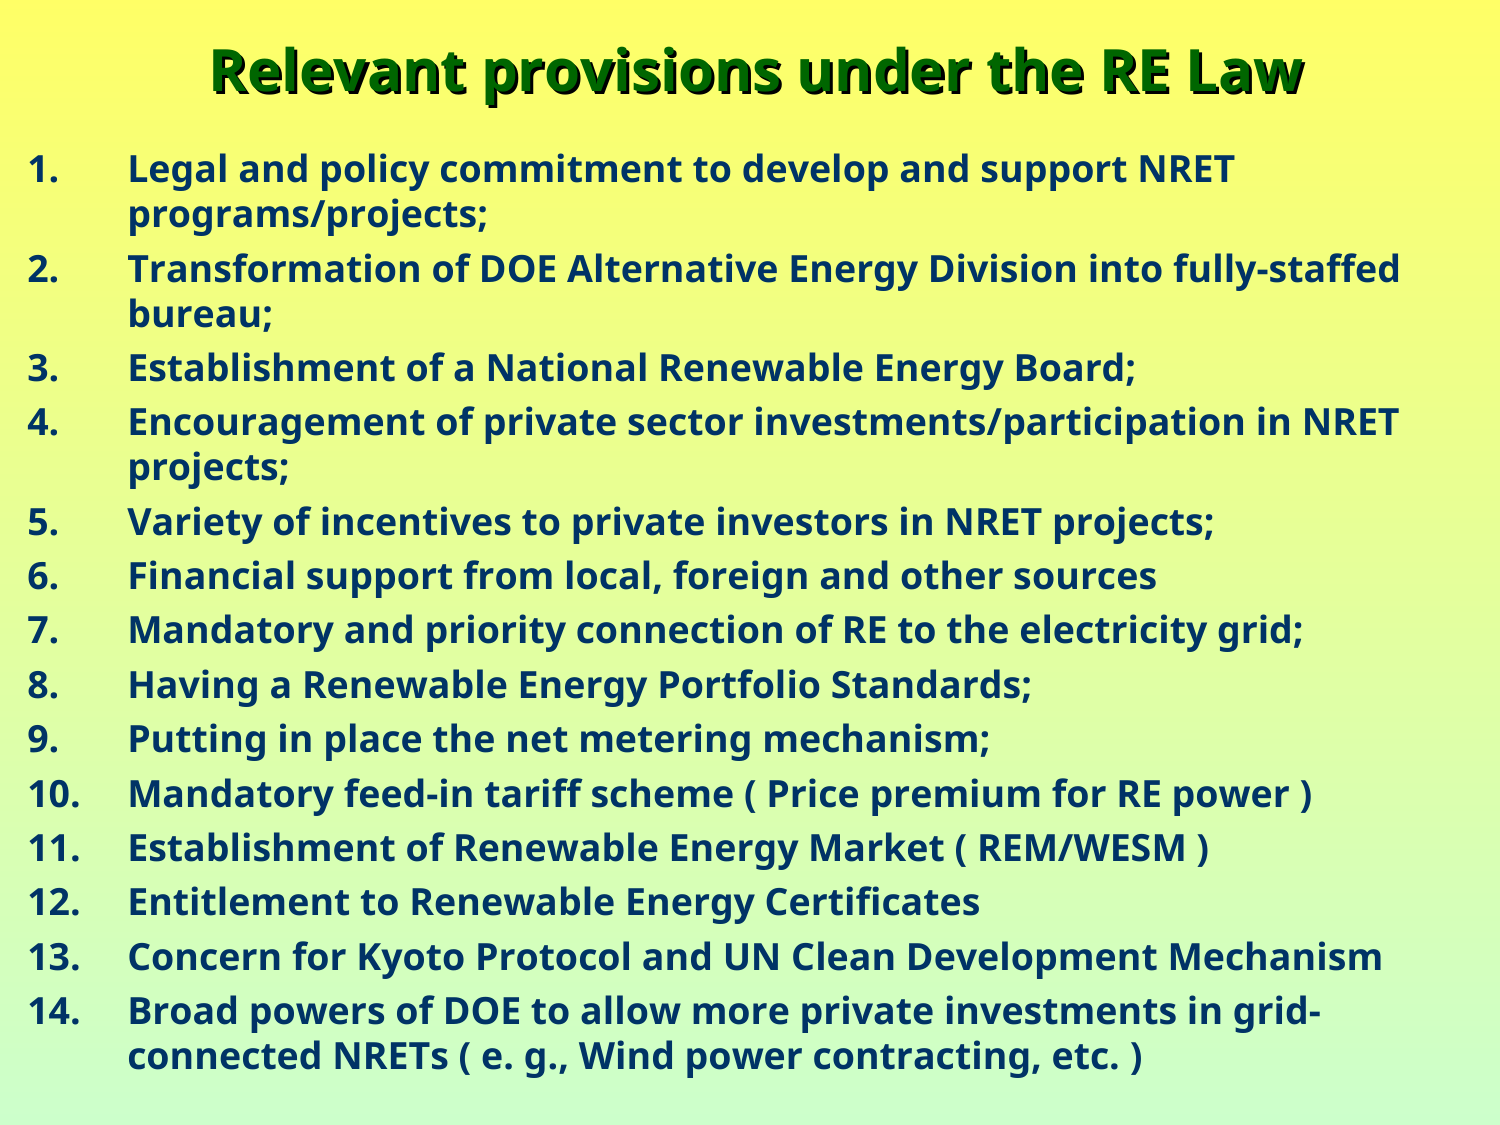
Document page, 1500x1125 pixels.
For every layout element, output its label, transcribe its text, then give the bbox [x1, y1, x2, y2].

subtitle Relevant provisions under the RE Law [12, 24, 1500, 113]
text_box Legal and policy commitment to develop and support NRET programs/projects; Transformation of DOE Alternative Energy Division into fully-staffed bureau; Establishment of a National Renewable Energy Board; Encouragement of private sector investments/participation in NRET projects; Variety of incentives to private investors in NRET projects; Financial support from local, foreign and other sources Mandatory and priority connection of RE to the electricity grid; Having a Renewable Energy Portfolio Standards; Putting in place the net metering mechanism; Mandatory feed-in tariff scheme ( Price premium for RE power ) Establishment of Renewable Energy Market ( REM/WESM ) Entitlement to Renewable Energy Certificates Concern for Kyoto Protocol and UN Clean Development Mechanism Broad powers of DOE to allow more private investments in grid-connected NRETs ( e. g., Wind power contracting, etc. ) [12, 137, 1500, 1100]
